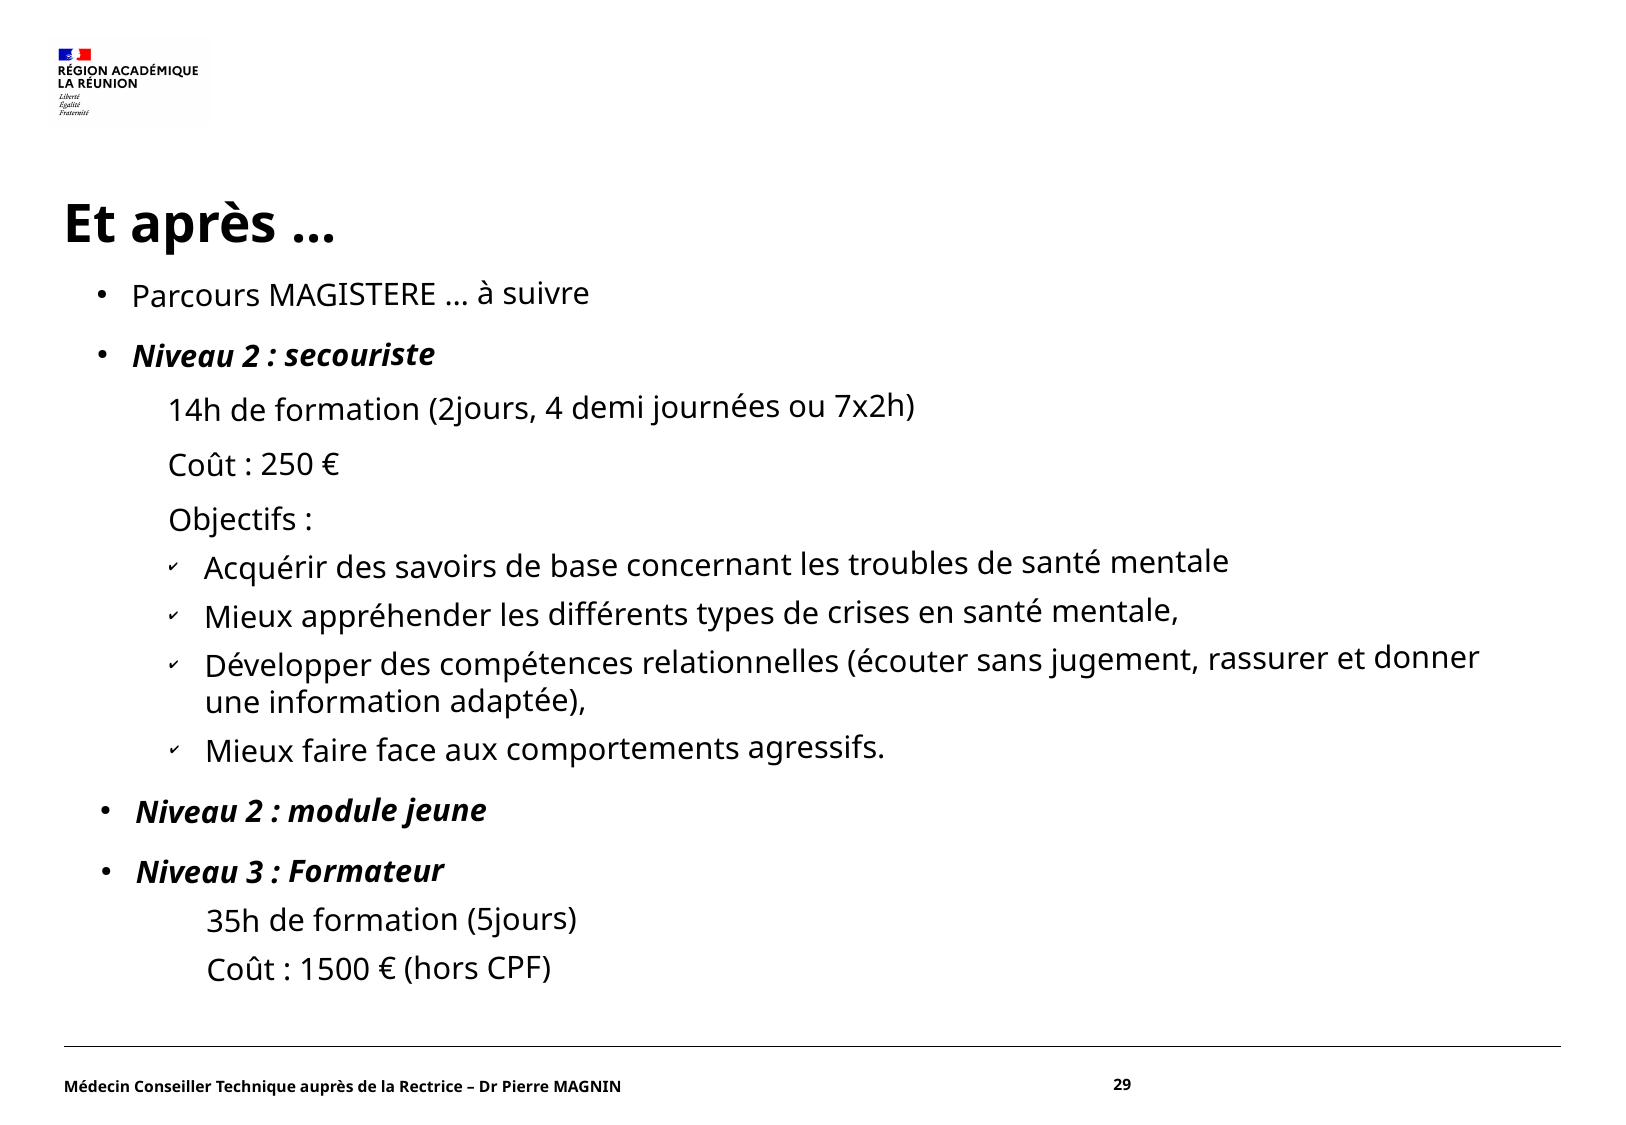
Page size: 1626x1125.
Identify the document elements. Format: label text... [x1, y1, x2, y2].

picture [47, 37, 211, 127]
text_box 33 [1114, 1046, 1354, 1125]
list Parcours MAGISTERE … à suivre Niveau 2 : secouriste 14h de formation (2jours, 4 demi journées ou 7x2h) Coût : 250 € Objectifs : Acquérir des savoirs de base concernant les troubles de santé mentale Mieux appréhender les différents types de crises en santé mentale, Développer des compétences relationnelles (écouter sans jugement, rassurer et donner une information adaptée), Mieux faire face aux comportements agressifs. Niveau 2 : module jeune Niveau 3 : Formateur 35h de formation (5jours) Coût : 1500 € (hors CPF) [61, 266, 1524, 991]
text_box Médecin Conseiller Technique auprès de la Rectrice – Dr Pierre MAGNIN [64, 1046, 1114, 1125]
title Et après ... [63, 196, 1562, 272]
